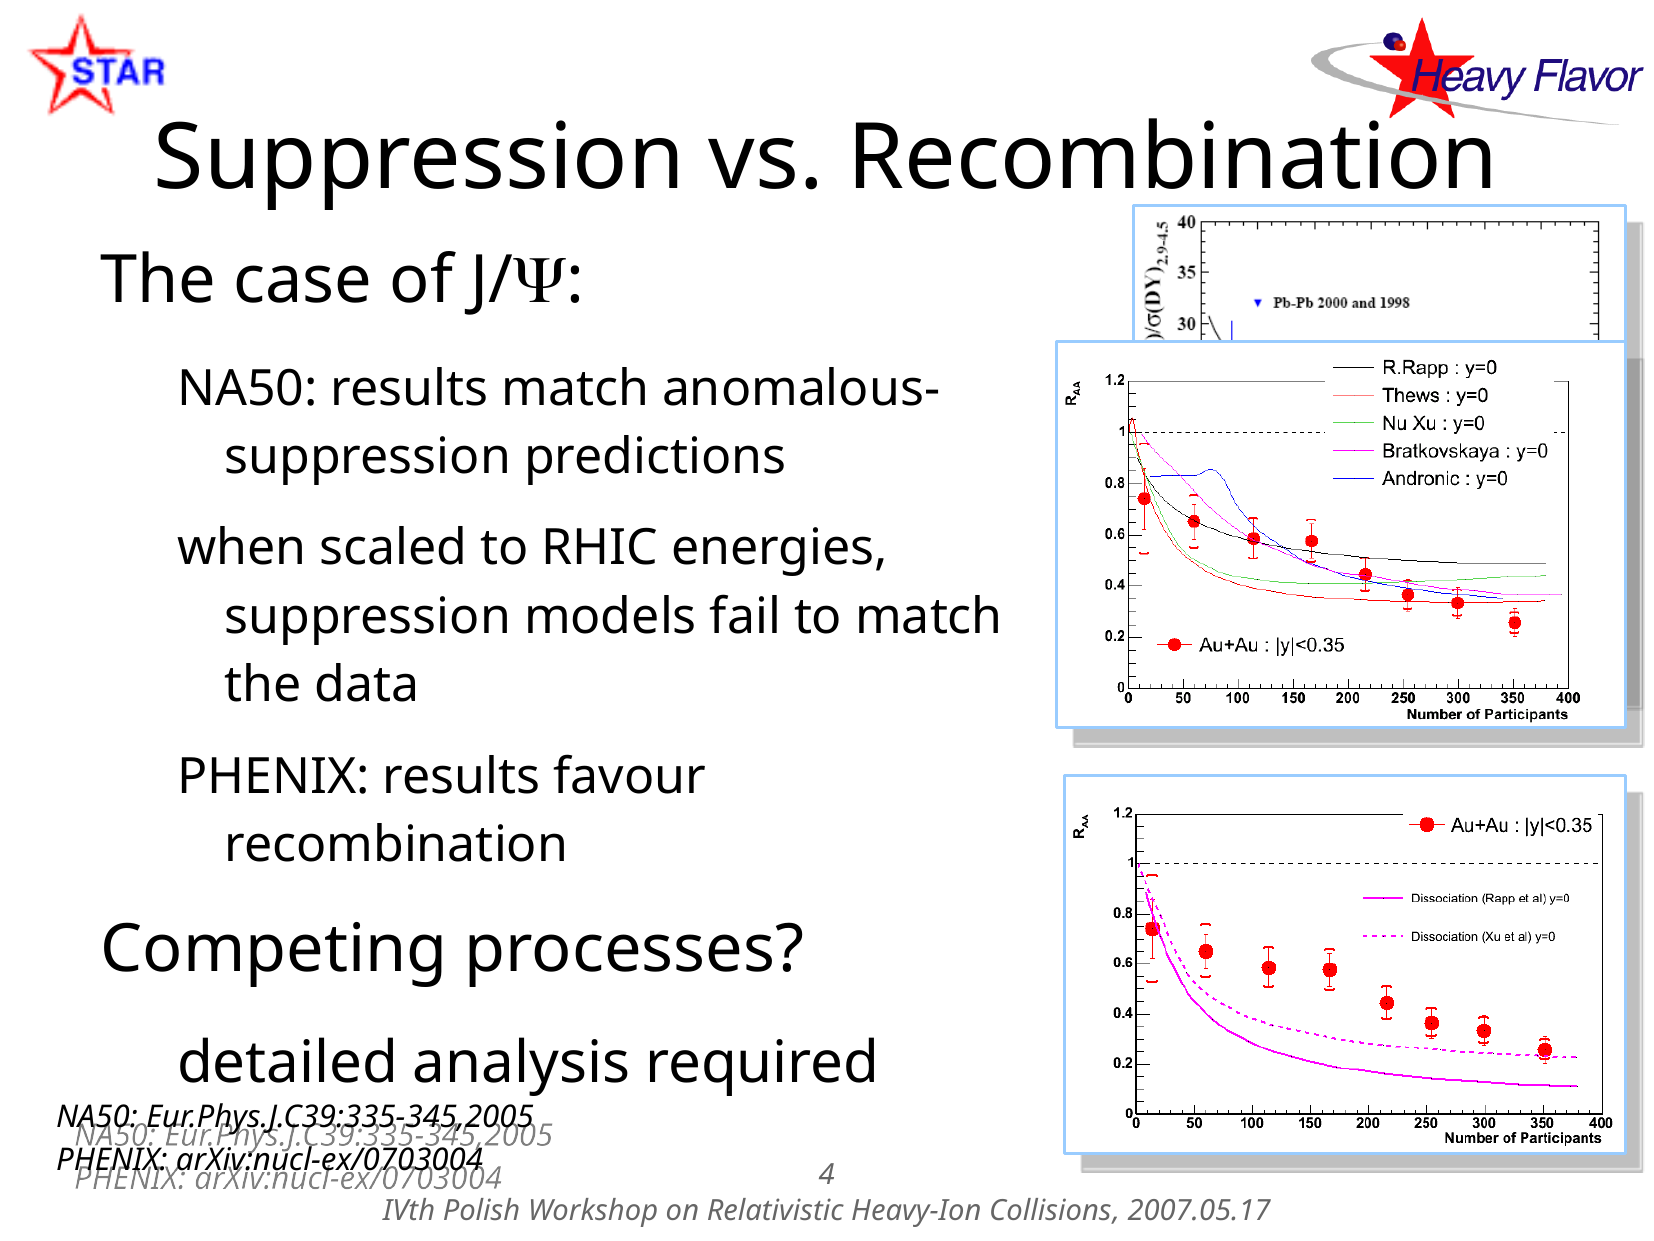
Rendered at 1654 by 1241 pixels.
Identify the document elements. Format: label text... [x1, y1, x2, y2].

picture [1311, 17, 1651, 125]
text_box NA50: Eur.Phys.J.C39:335-345,2005 PHENIX: arXiv:nucl-ex/0703004 [41, 1087, 721, 1178]
title Suppression vs. Recombination [82, 56, 1571, 250]
picture [1066, 776, 1625, 1152]
picture [1057, 342, 1625, 727]
picture [1134, 206, 1625, 340]
picture [5, 0, 195, 142]
list The case of J/Y: NA50: results match anomalous-suppression predictions when scaled to RHIC energies, suppression models fail to match the data PHENIX: results favour recombination Competing processes? detailed analysis required [82, 231, 1034, 1081]
